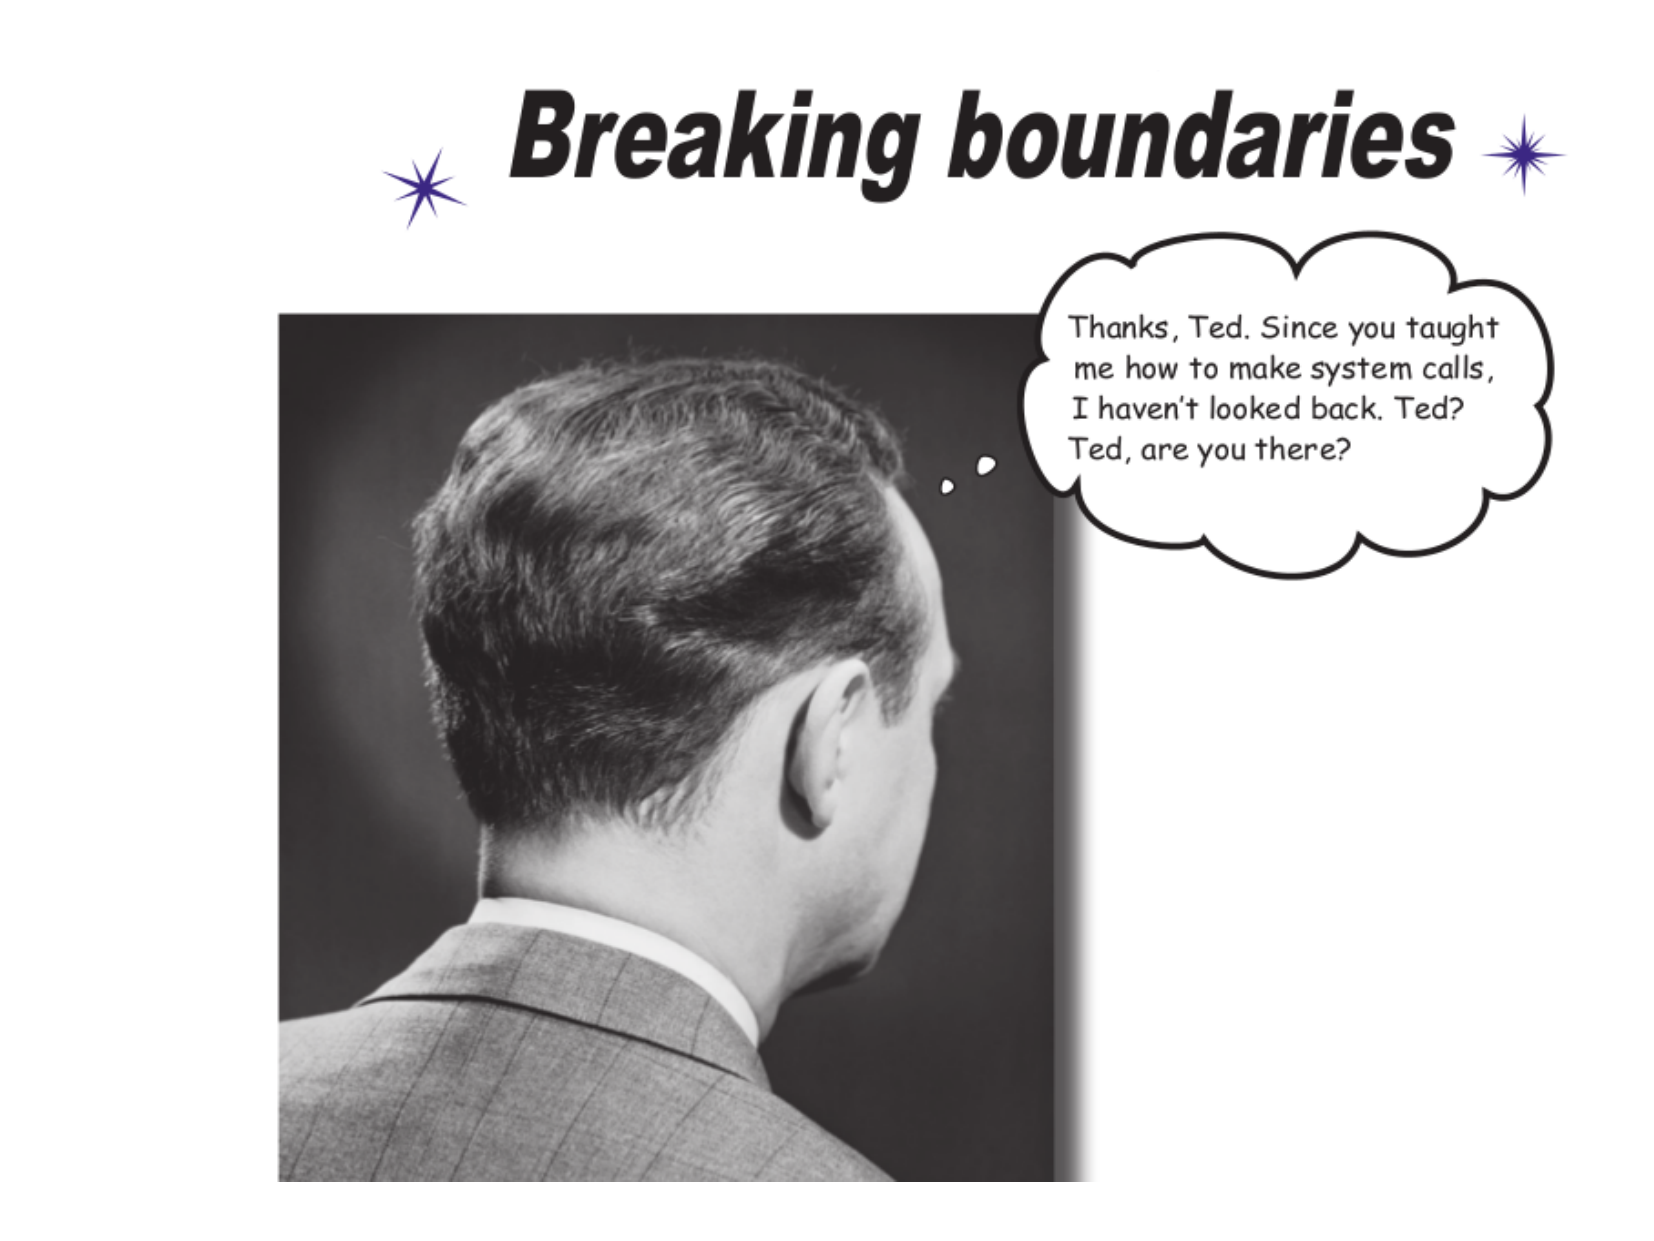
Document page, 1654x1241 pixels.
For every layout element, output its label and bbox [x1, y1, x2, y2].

picture [236, 70, 1595, 1182]
